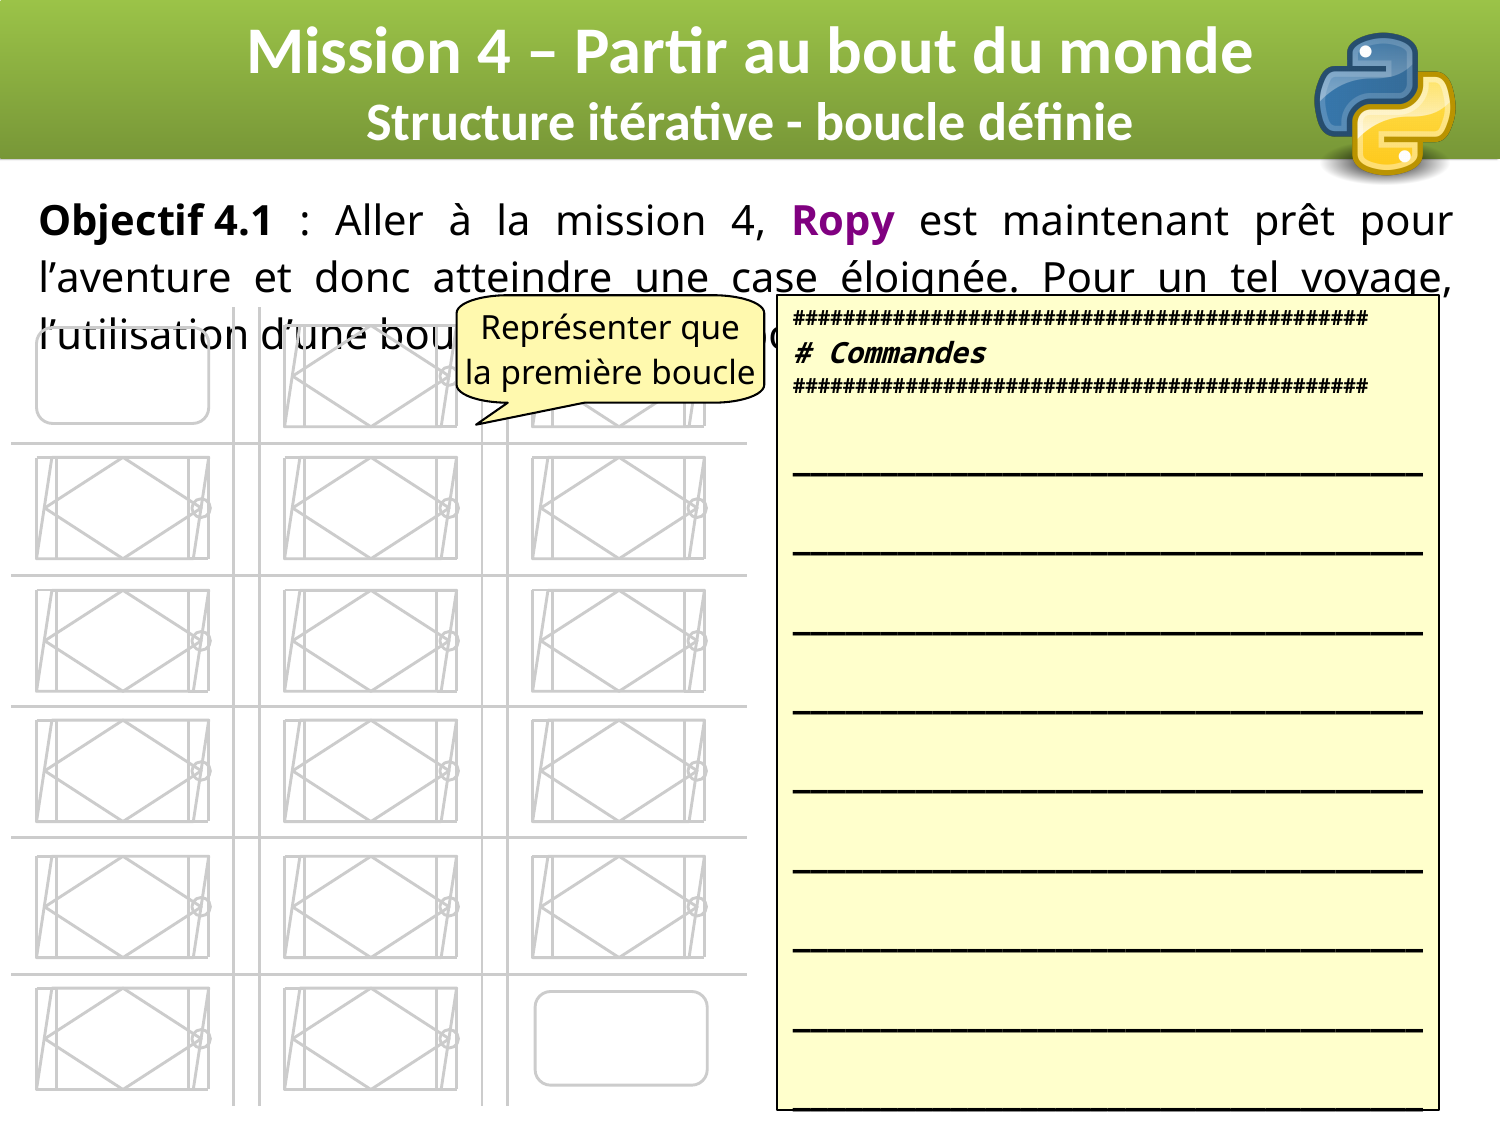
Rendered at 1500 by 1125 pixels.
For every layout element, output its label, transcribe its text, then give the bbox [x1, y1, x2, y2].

text_box [202, 898, 207, 916]
text_box [449, 367, 455, 386]
text_box [202, 632, 207, 650]
text_box ############################################## # Commandes ############################################## ____________________________________ ____________________________________ ____________________________________ ____________________________________ ____________________________________ ____________________________________ ____________________________________ ____________________________________ ____________________________________ ____________________________________ ____________________________________ ____________________________________ [777, 295, 1439, 1111]
text_box Objectif 4.1 : Aller à la mission 4, Ropy est maintenant prêt pour l’aventure et donc atteindre une case éloignée. Pour un tel voyage, l’utilisation d’une boucle définie s’impose. [23, 183, 1469, 324]
text_box [450, 1030, 455, 1048]
text_box [202, 1030, 207, 1048]
text_box [697, 632, 703, 651]
text_box [697, 898, 703, 916]
text_box Mission 4 – Partir au bout du monde Structure itérative - boucle définie [0, 0, 1500, 159]
text_box Représenter que la première boucle [456, 295, 765, 425]
text_box [449, 632, 455, 651]
text_box [449, 499, 455, 518]
picture [1305, 29, 1465, 183]
text_box [450, 898, 455, 916]
text_box [697, 762, 703, 781]
text_box [449, 762, 455, 781]
text_box [202, 762, 207, 780]
text_box [697, 499, 703, 518]
text_box [202, 499, 207, 518]
